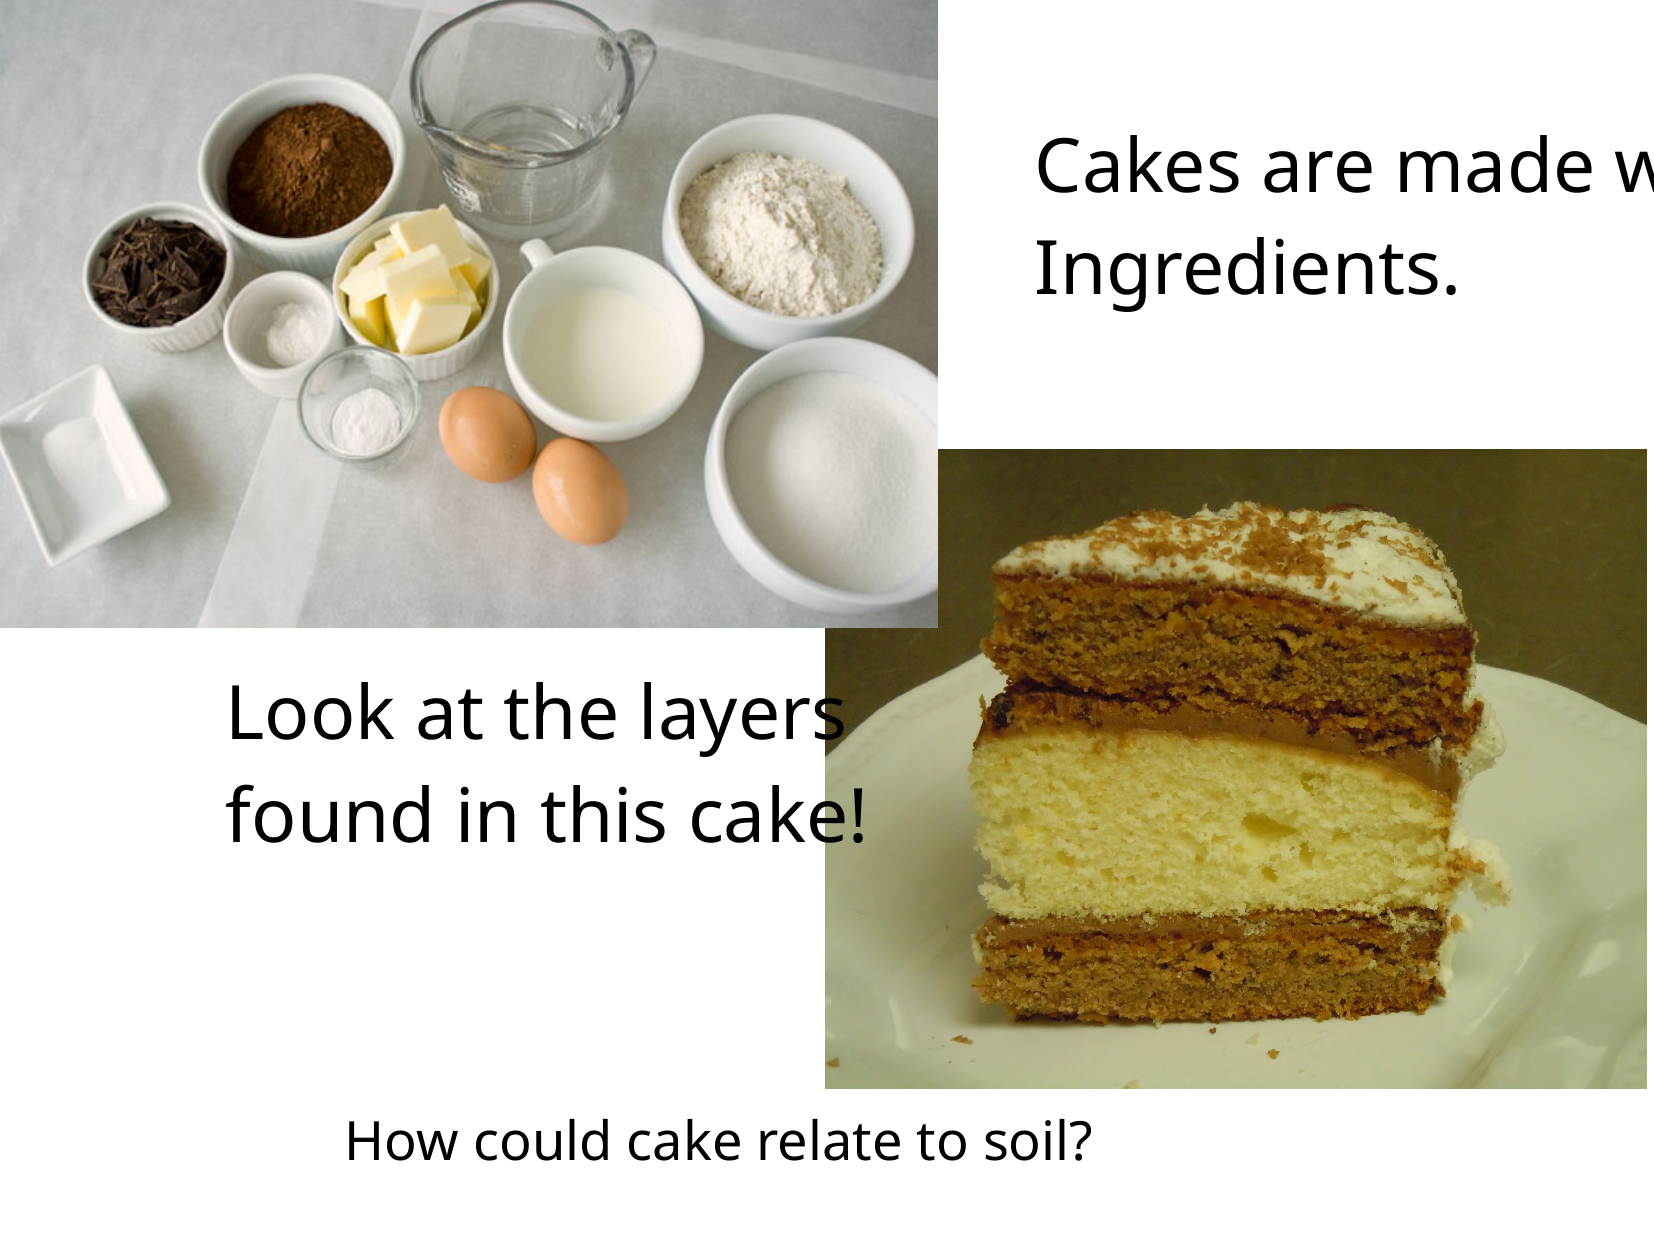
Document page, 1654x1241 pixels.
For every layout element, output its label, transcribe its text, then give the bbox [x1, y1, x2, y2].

text_box Look at the layers found in this cake! [211, 652, 796, 871]
text_box How could cake relate to soil? [330, 1095, 1456, 1241]
picture [0, 0, 1647, 1089]
picture [825, 720, 837, 734]
text_box Cakes are made with a variety of Ingredients. [1020, 105, 1591, 425]
picture [825, 806, 838, 818]
